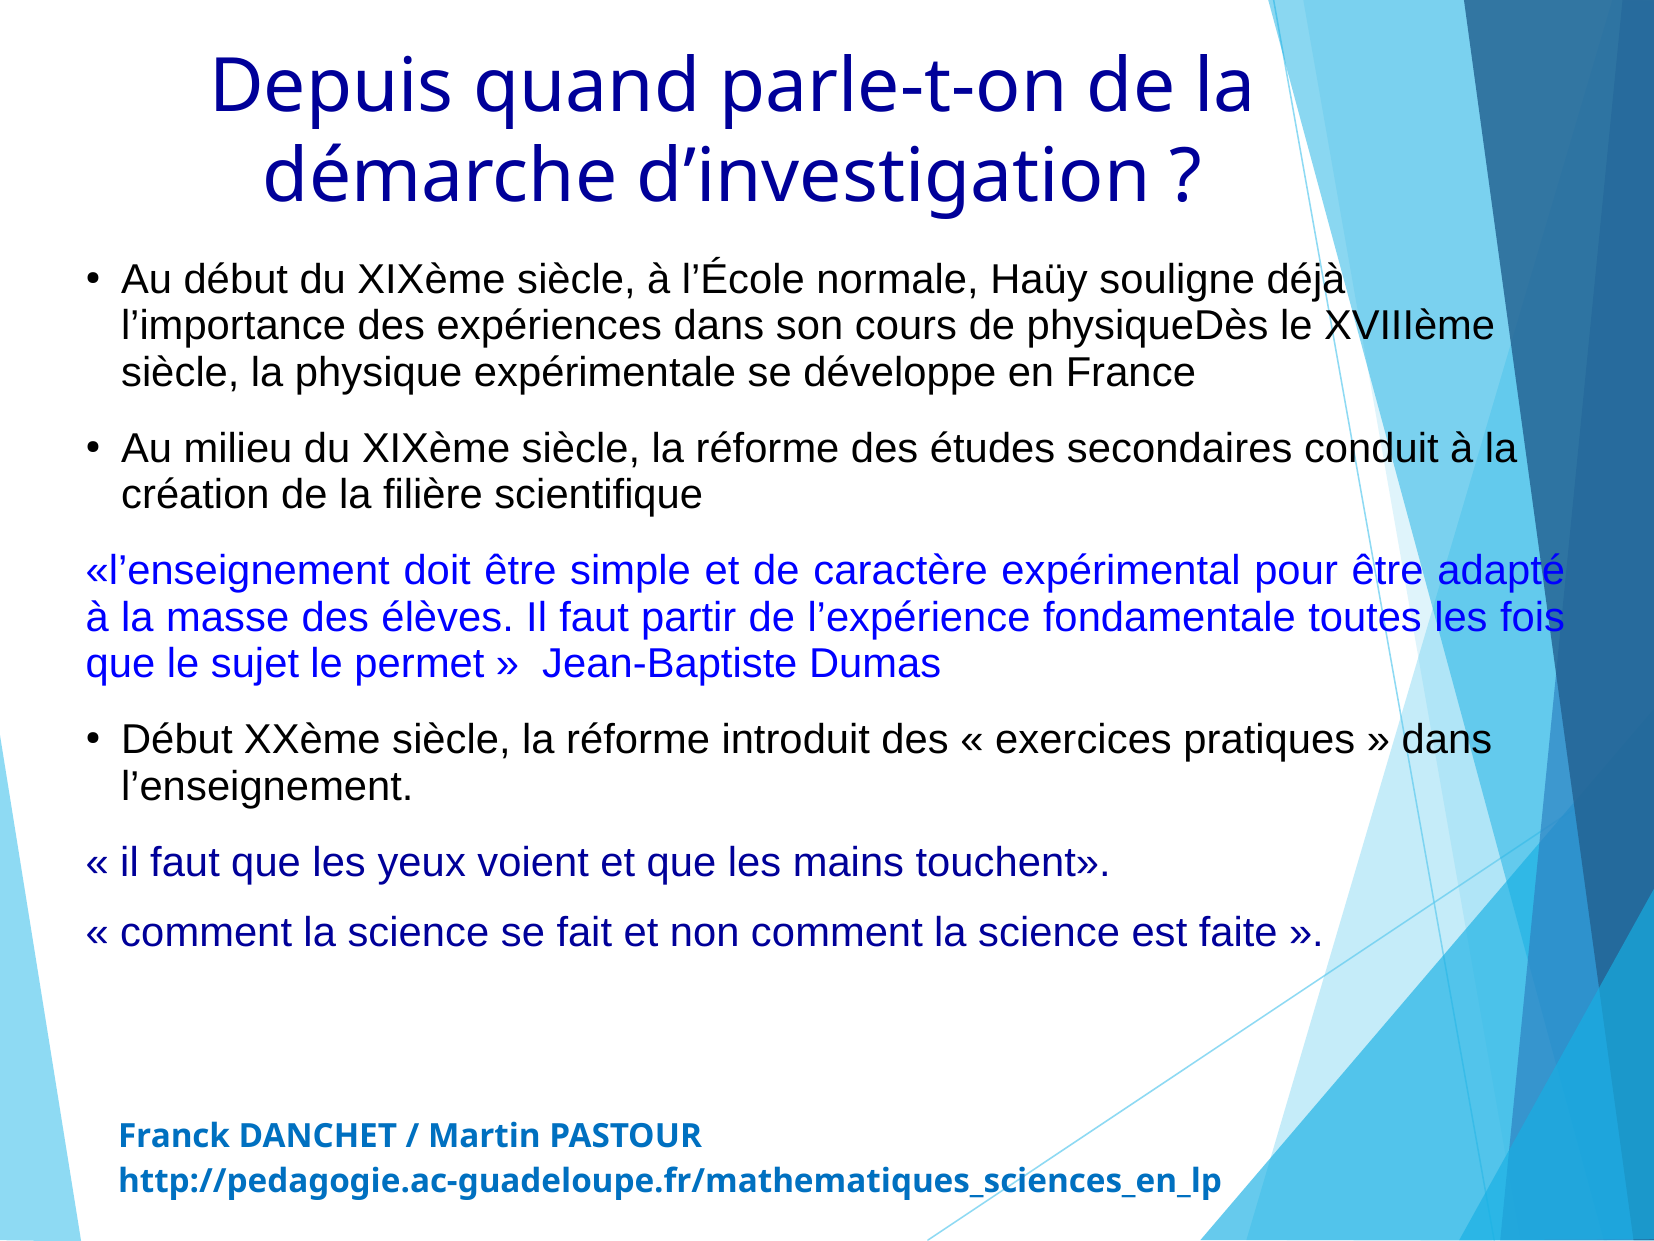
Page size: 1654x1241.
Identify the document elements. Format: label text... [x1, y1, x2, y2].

text_box Au début du XIXème siècle, à l’École normale, Haüy souligne déjà l’importance des expériences dans son cours de physiqueDès le XVIIIème siècle, la physique expérimentale se développe en France Au milieu du XIXème siècle, la réforme des études secondaires conduit à la création de la filière scientifique «l’enseignement doit être simple et de caractère expérimental pour être adapté à la masse des élèves. Il faut partir de l’expérience fondamentale toutes les fois que le sujet le permet » Jean-Baptiste Dumas Début XXème siècle, la réforme introduit des « exercices pratiques » dans l’enseignement. « il faut que les yeux voient et que les mains touchent». « comment la science se fait et non comment la science est faite ». [70, 248, 1583, 1149]
text_box Franck DANCHET / Martin PASTOUR http://pedagogie.ac-guadeloupe.fr/mathematiques_sciences_en_lp [118, 1074, 1312, 1241]
title Depuis quand parle-t-on de la démarche d’investigation ? [142, 12, 1323, 225]
